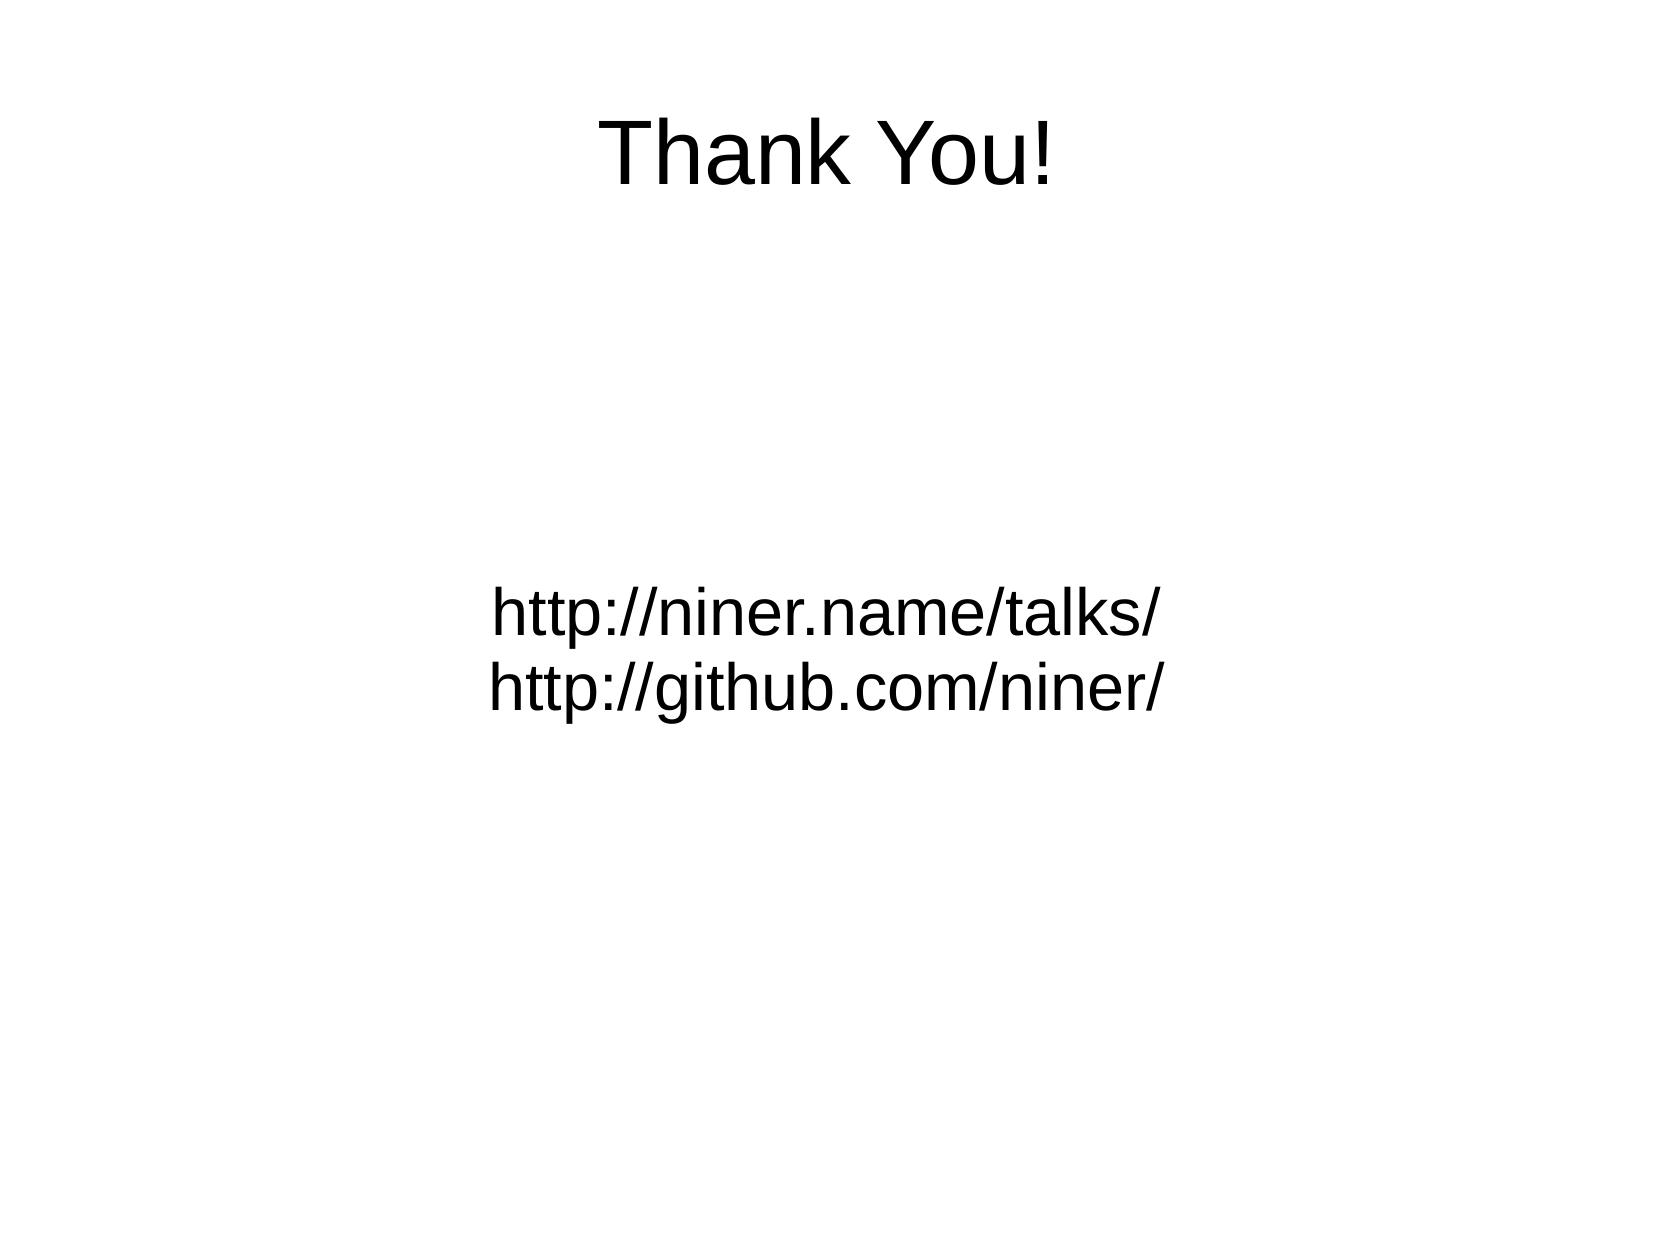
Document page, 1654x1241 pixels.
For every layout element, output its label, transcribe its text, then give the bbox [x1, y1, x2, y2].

title Thank You! [82, 49, 1571, 257]
subtitle http://niner.name/talks/ http://github.com/niner/ [82, 290, 1571, 1010]
